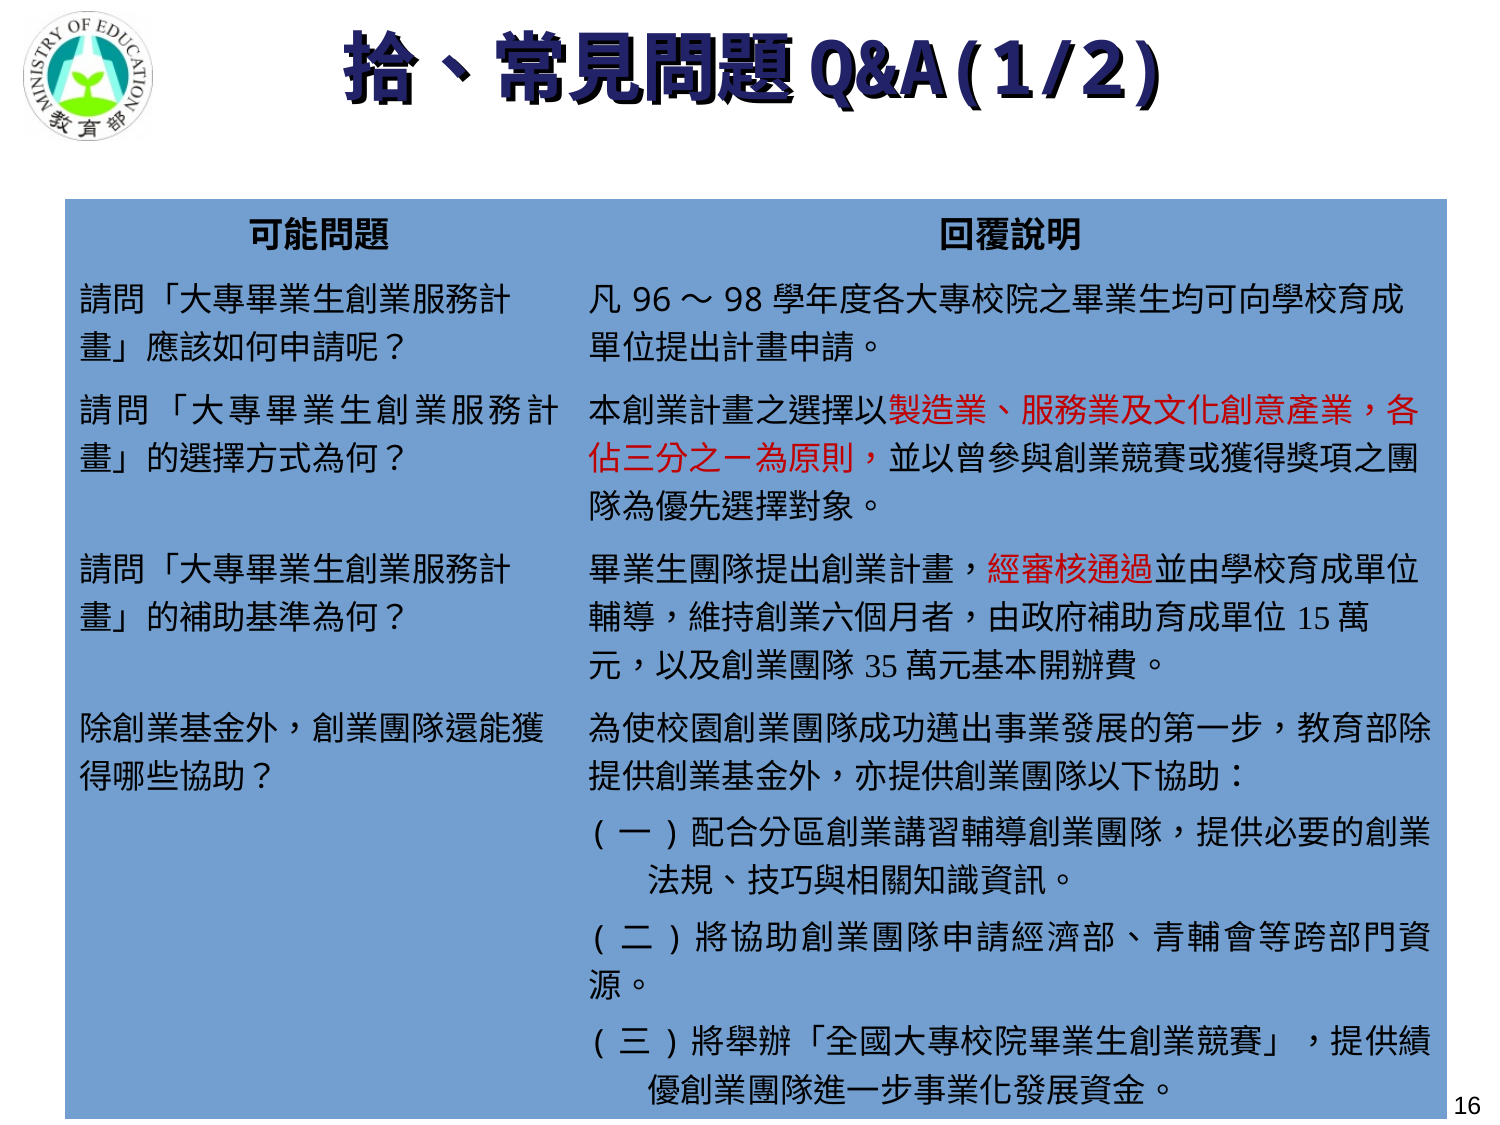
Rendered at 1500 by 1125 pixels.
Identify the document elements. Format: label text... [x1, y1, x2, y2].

table_cell 凡96～98學年度各大專校院之畢業生均可向學校育成單位提出計畫申請。 [574, 266, 1447, 377]
table_cell 為使校園創業團隊成功邁出事業發展的第一步，教育部除提供創業基金外，亦提供創業團隊以下協助： (一)配合分區創業講習輔導創業團隊，提供必要的創業法規、技巧與相關知識資訊。 (二)將協助創業團隊申請經濟部、青輔會等跨部門資源。 (三)將舉辦「全國大專校院畢業生創業競賽」，提供績優創業團隊進一步事業化發展資金。 [574, 694, 1447, 1119]
table_cell 畢業生團隊提出創業計畫，經審核通過並由學校育成單位輔導，維持創業六個月者，由政府補助育成單位15萬元，以及創業團隊35萬元基本開辦費。 [574, 536, 1447, 694]
table_header 回覆說明 [574, 199, 1447, 266]
table_cell 請問「大專畢業生創業服務計畫」應該如何申請呢？ [65, 266, 574, 377]
text_box 拾、常見問題Q&A(1/2) [129, 12, 1383, 117]
table_cell 請問「大專畢業生創業服務計畫」的選擇方式為何？ [65, 377, 574, 536]
table_cell 請問「大專畢業生創業服務計畫」的補助基準為何？ [65, 536, 574, 694]
table_cell 本創業計畫之選擇以製造業、服務業及文化創意產業，各佔三分之ㄧ為原則，並以曾參與創業競賽或獲得獎項之團隊為優先選擇對象。 [574, 377, 1447, 536]
table_cell 除創業基金外，創業團隊還能獲得哪些協助？ [65, 694, 574, 1119]
table_header 可能問題 [65, 199, 574, 266]
